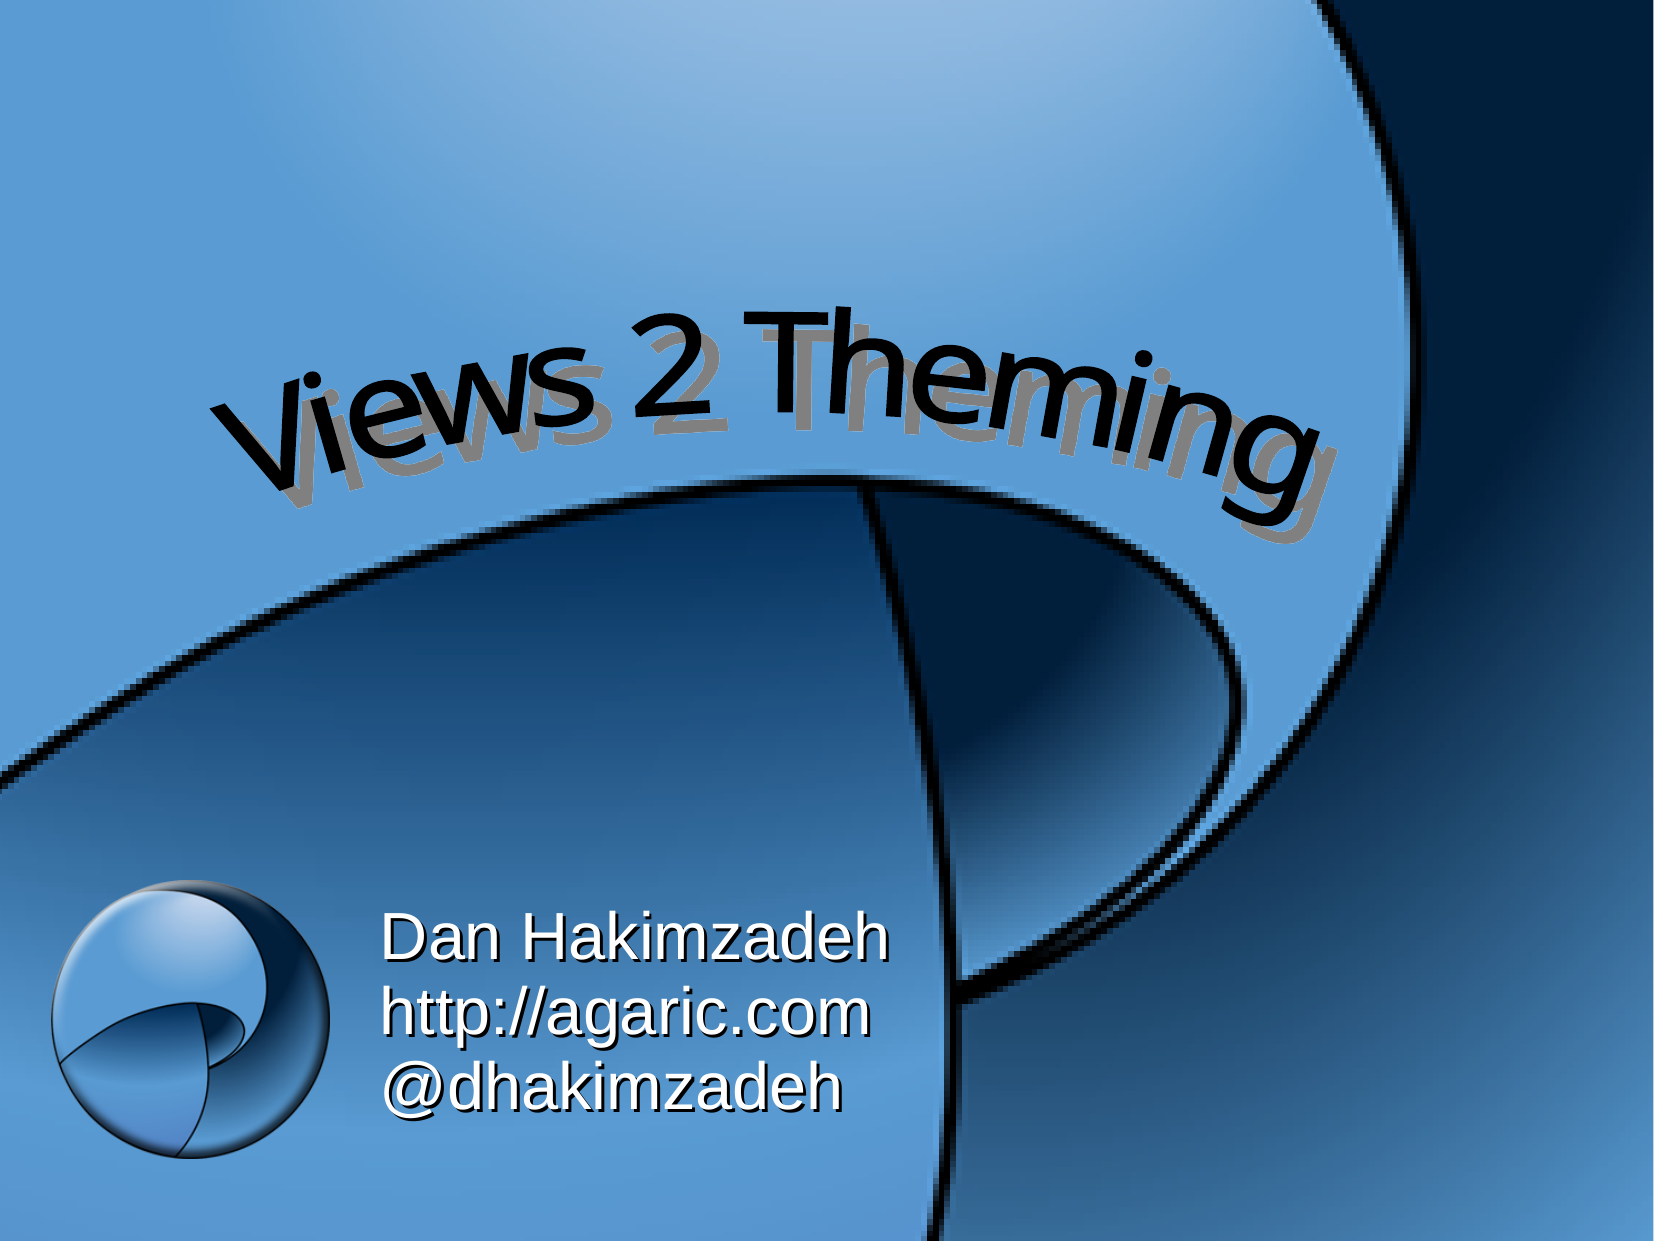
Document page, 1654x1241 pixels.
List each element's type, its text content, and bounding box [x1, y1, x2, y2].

text_box Views 2 Theming [529, 348, 593, 427]
text_box Views 2 Theming [1149, 385, 1231, 476]
text_box Views 2 Theming [311, 397, 345, 473]
text_box Dan Hakimzadeh http://agaric.com @dhakimzadeh [364, 892, 1042, 1174]
text_box Views 2 Theming [1222, 415, 1319, 526]
text_box Views 2 Theming [913, 345, 986, 424]
text_box Views 2 Theming [411, 353, 528, 445]
text_box Views 2 Theming [210, 379, 299, 491]
text_box Views 2 Theming [632, 314, 710, 417]
picture [0, 0, 1654, 1241]
text_box Views 2 Theming [744, 312, 828, 412]
text_box Views 2 Theming [830, 307, 903, 417]
text_box Views 2 Theming [989, 352, 1116, 447]
text_box Views 2 Theming [350, 380, 426, 458]
text_box Views 2 Theming [1115, 376, 1146, 453]
